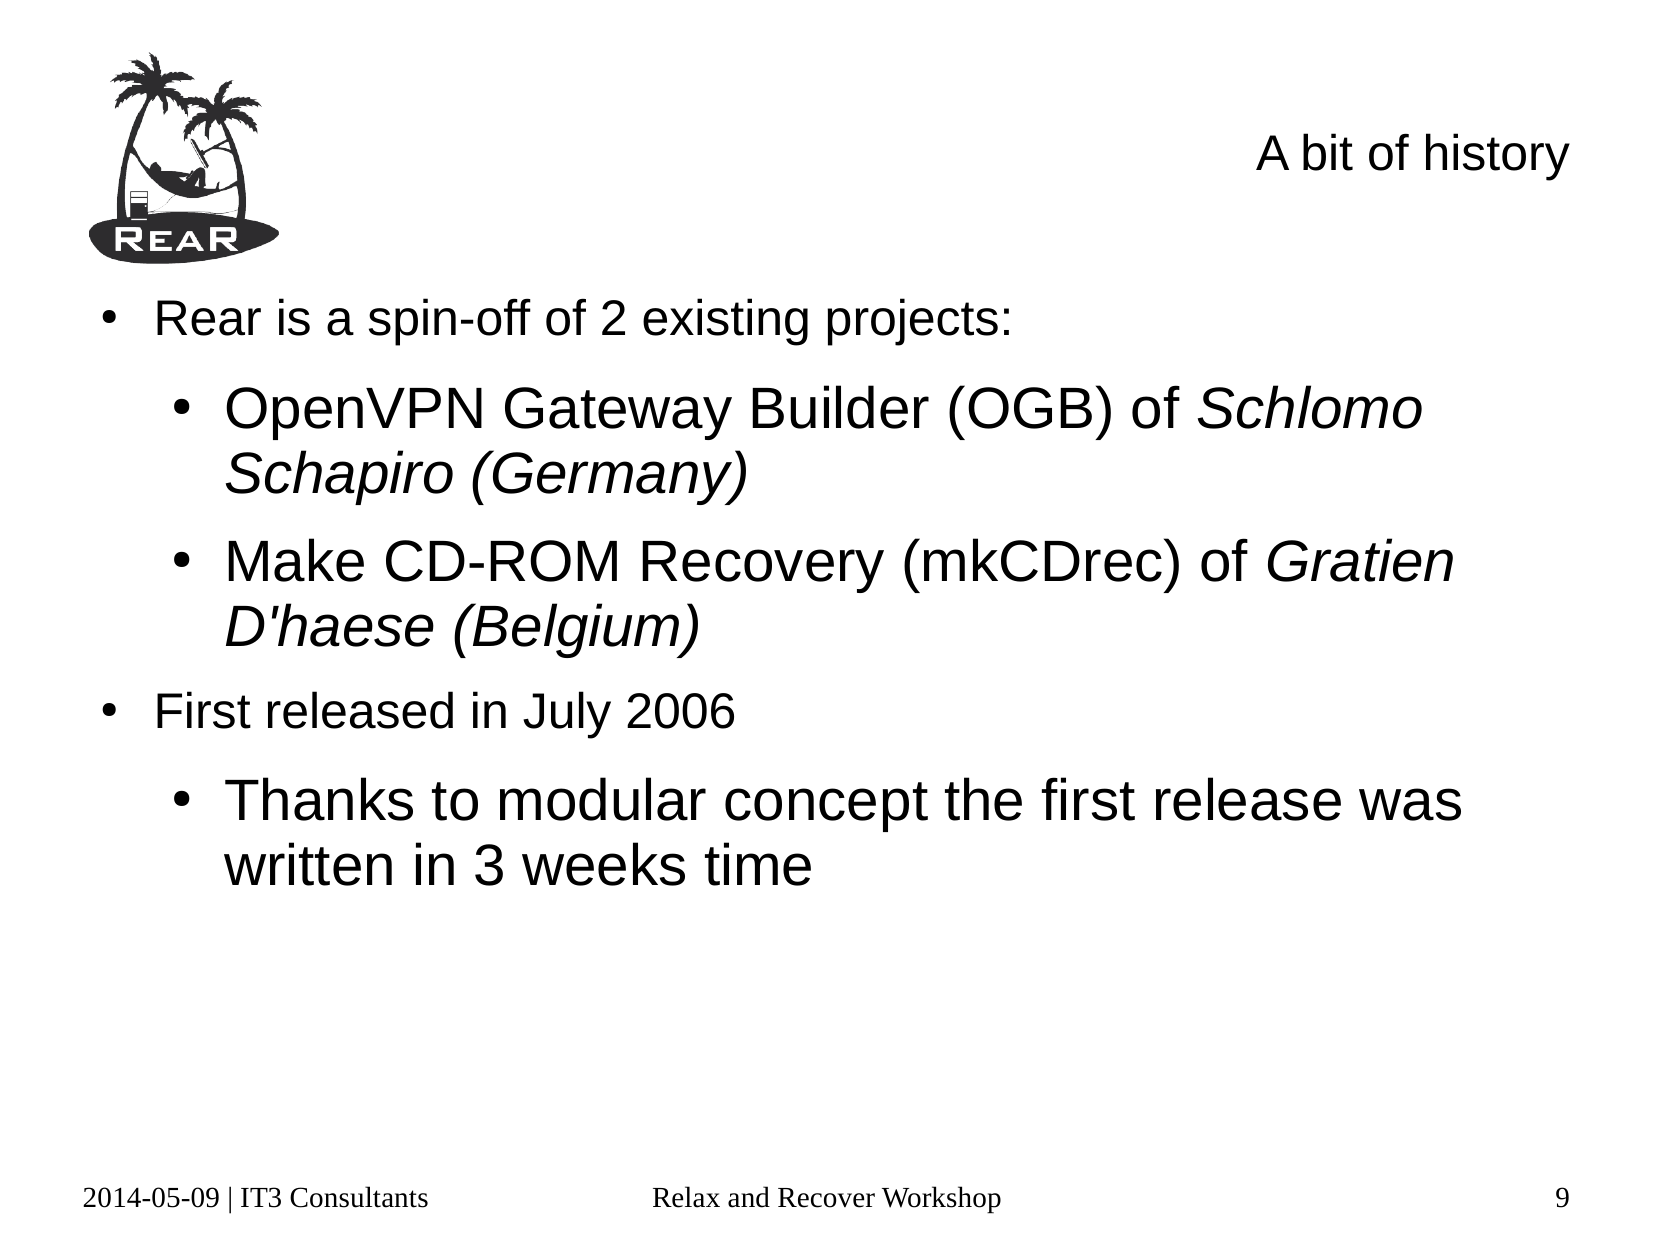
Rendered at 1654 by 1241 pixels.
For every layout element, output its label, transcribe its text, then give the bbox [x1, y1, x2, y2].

list Rear is a spin-off of 2 existing projects: OpenVPN Gateway Builder (OGB) of Schlomo Schapiro (Germany) Make CD-ROM Recovery (mkCDrec) of Gratien D'haese (Belgium) First released in July 2006 Thanks to modular concept the first release was written in 3 weeks time [82, 290, 1571, 1152]
picture [88, 52, 279, 266]
title A bit of history [295, 56, 1571, 250]
